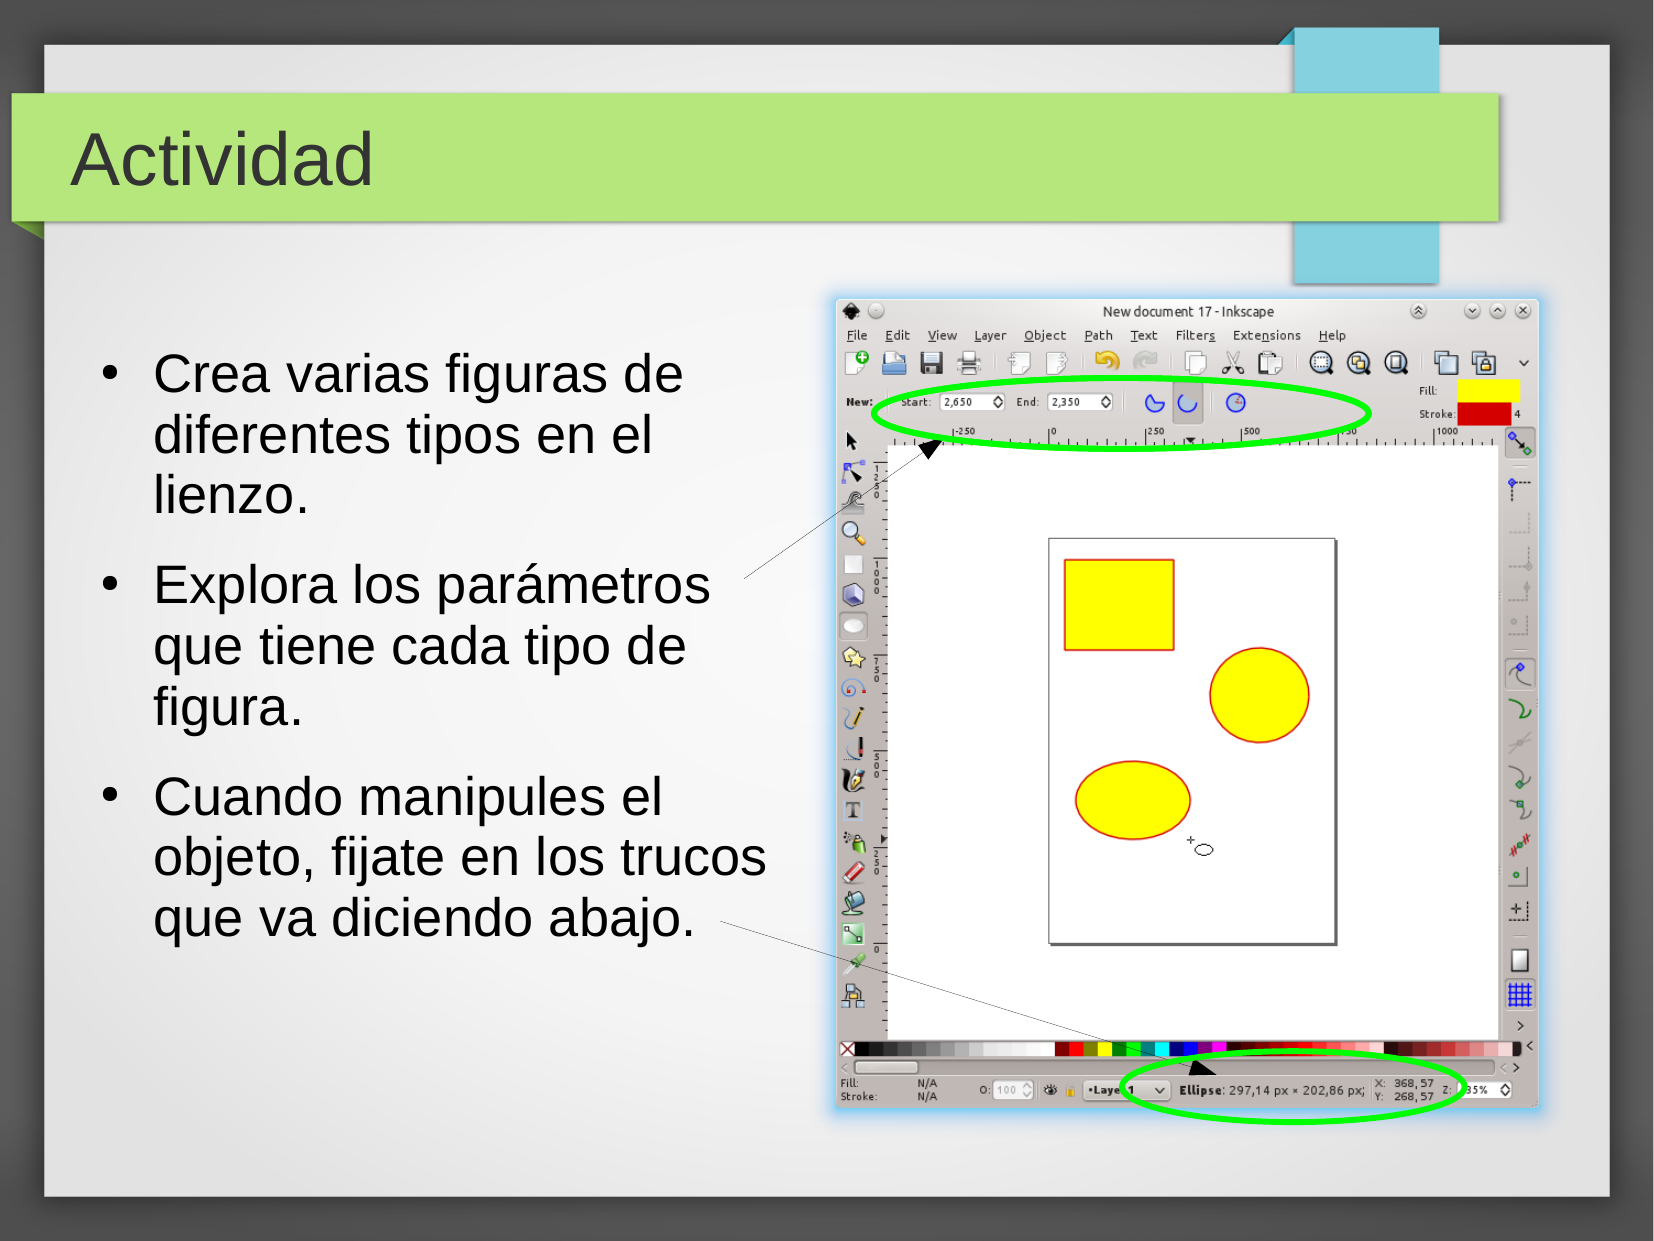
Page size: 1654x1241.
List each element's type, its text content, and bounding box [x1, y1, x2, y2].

title Actividad [70, 106, 1229, 213]
picture [0, 0, 1654, 1241]
list Crea varias figuras de diferentes tipos en el lienzo. Explora los parámetros que tiene cada tipo de figura. Cuando manipules el objeto, fijate en los trucos que va diciendo abajo. [82, 343, 792, 1063]
